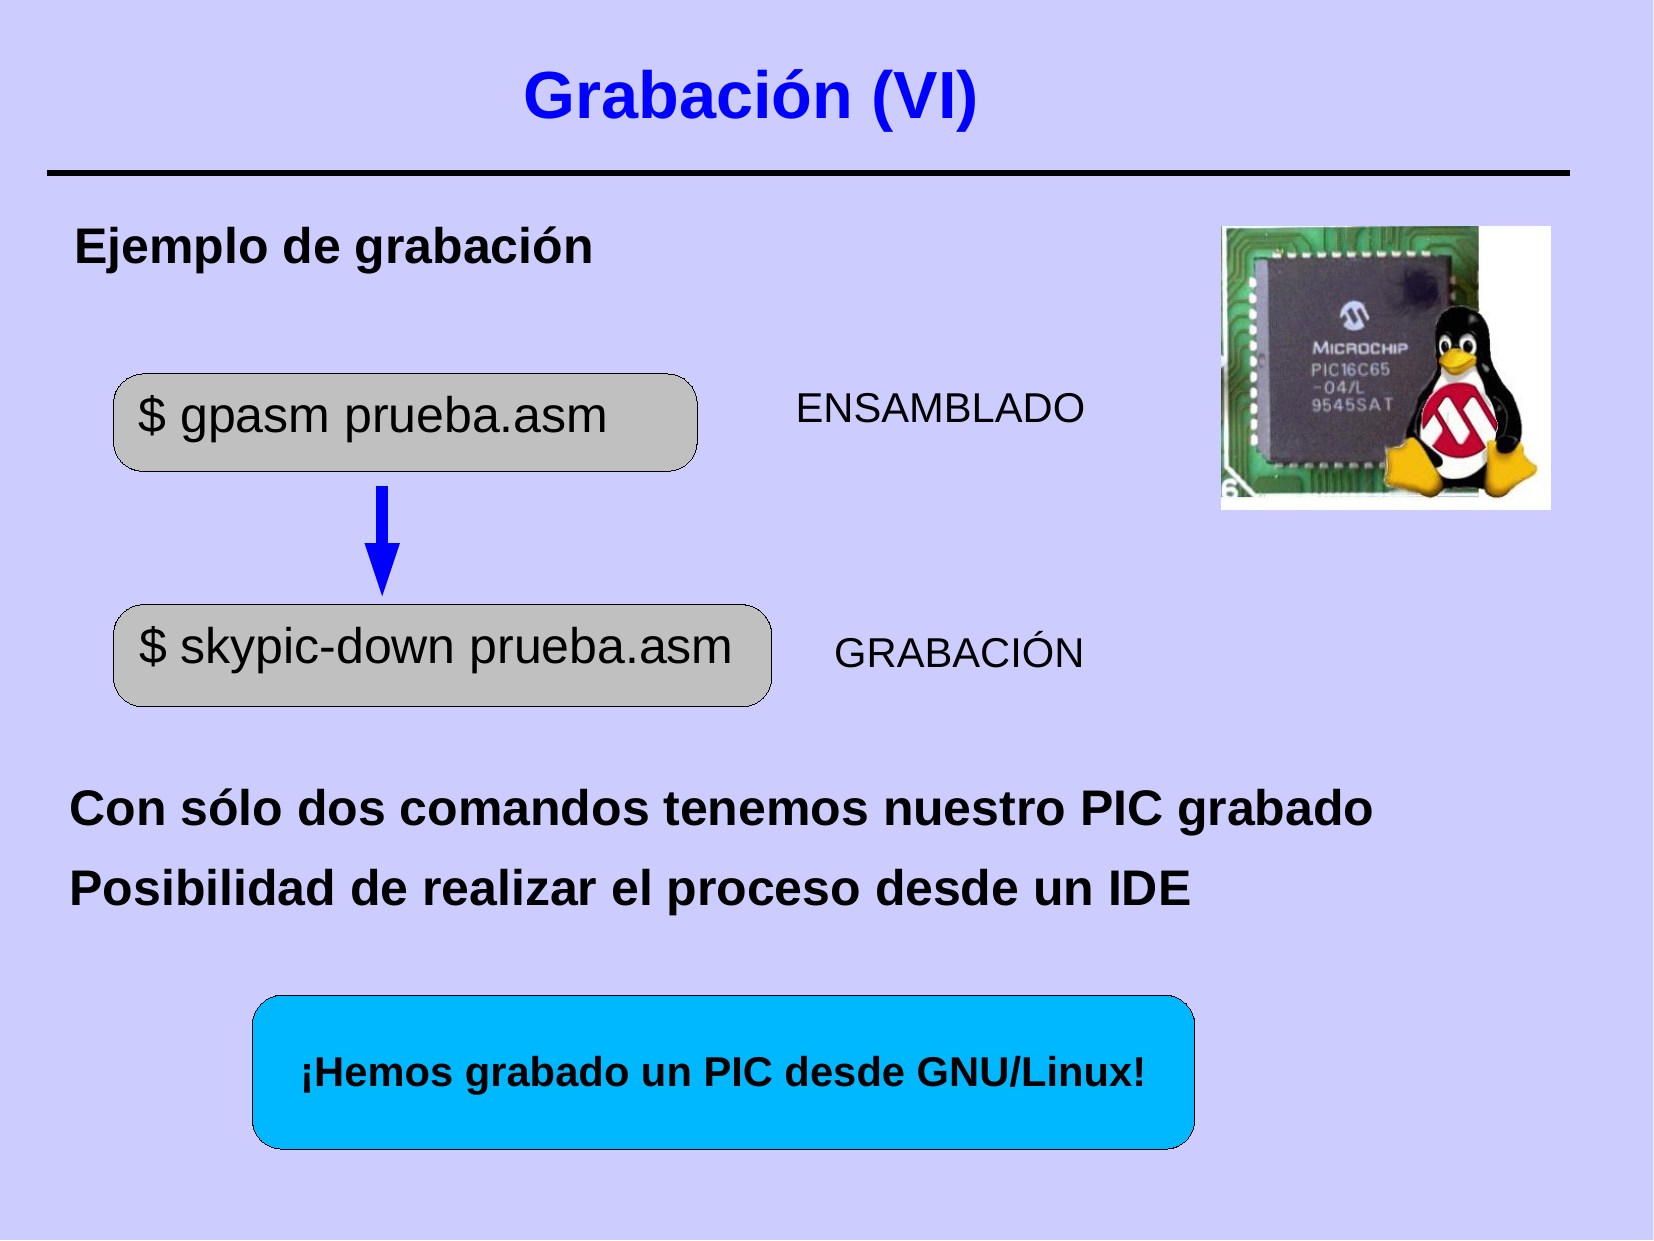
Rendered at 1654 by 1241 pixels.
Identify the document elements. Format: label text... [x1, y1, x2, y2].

text_box Con sólo dos comandos tenemos nuestro PIC grabado Posibilidad de realizar el proceso desde un IDE [55, 780, 1527, 934]
title Grabación (VI) [114, 0, 1390, 178]
text_box [113, 604, 772, 707]
text_box $ skypic-down prueba.asm [125, 618, 801, 681]
text_box $ gpasm prueba.asm [125, 387, 657, 450]
text_box ENSAMBLADO [795, 384, 1090, 437]
text_box ¡Hemos grabado un PIC desde GNU/Linux! [252, 995, 1195, 1150]
picture [1221, 226, 1551, 510]
text_box GRABACIÓN [834, 629, 1089, 682]
text_box [113, 373, 698, 472]
text_box Ejemplo de grabación [60, 217, 1532, 299]
